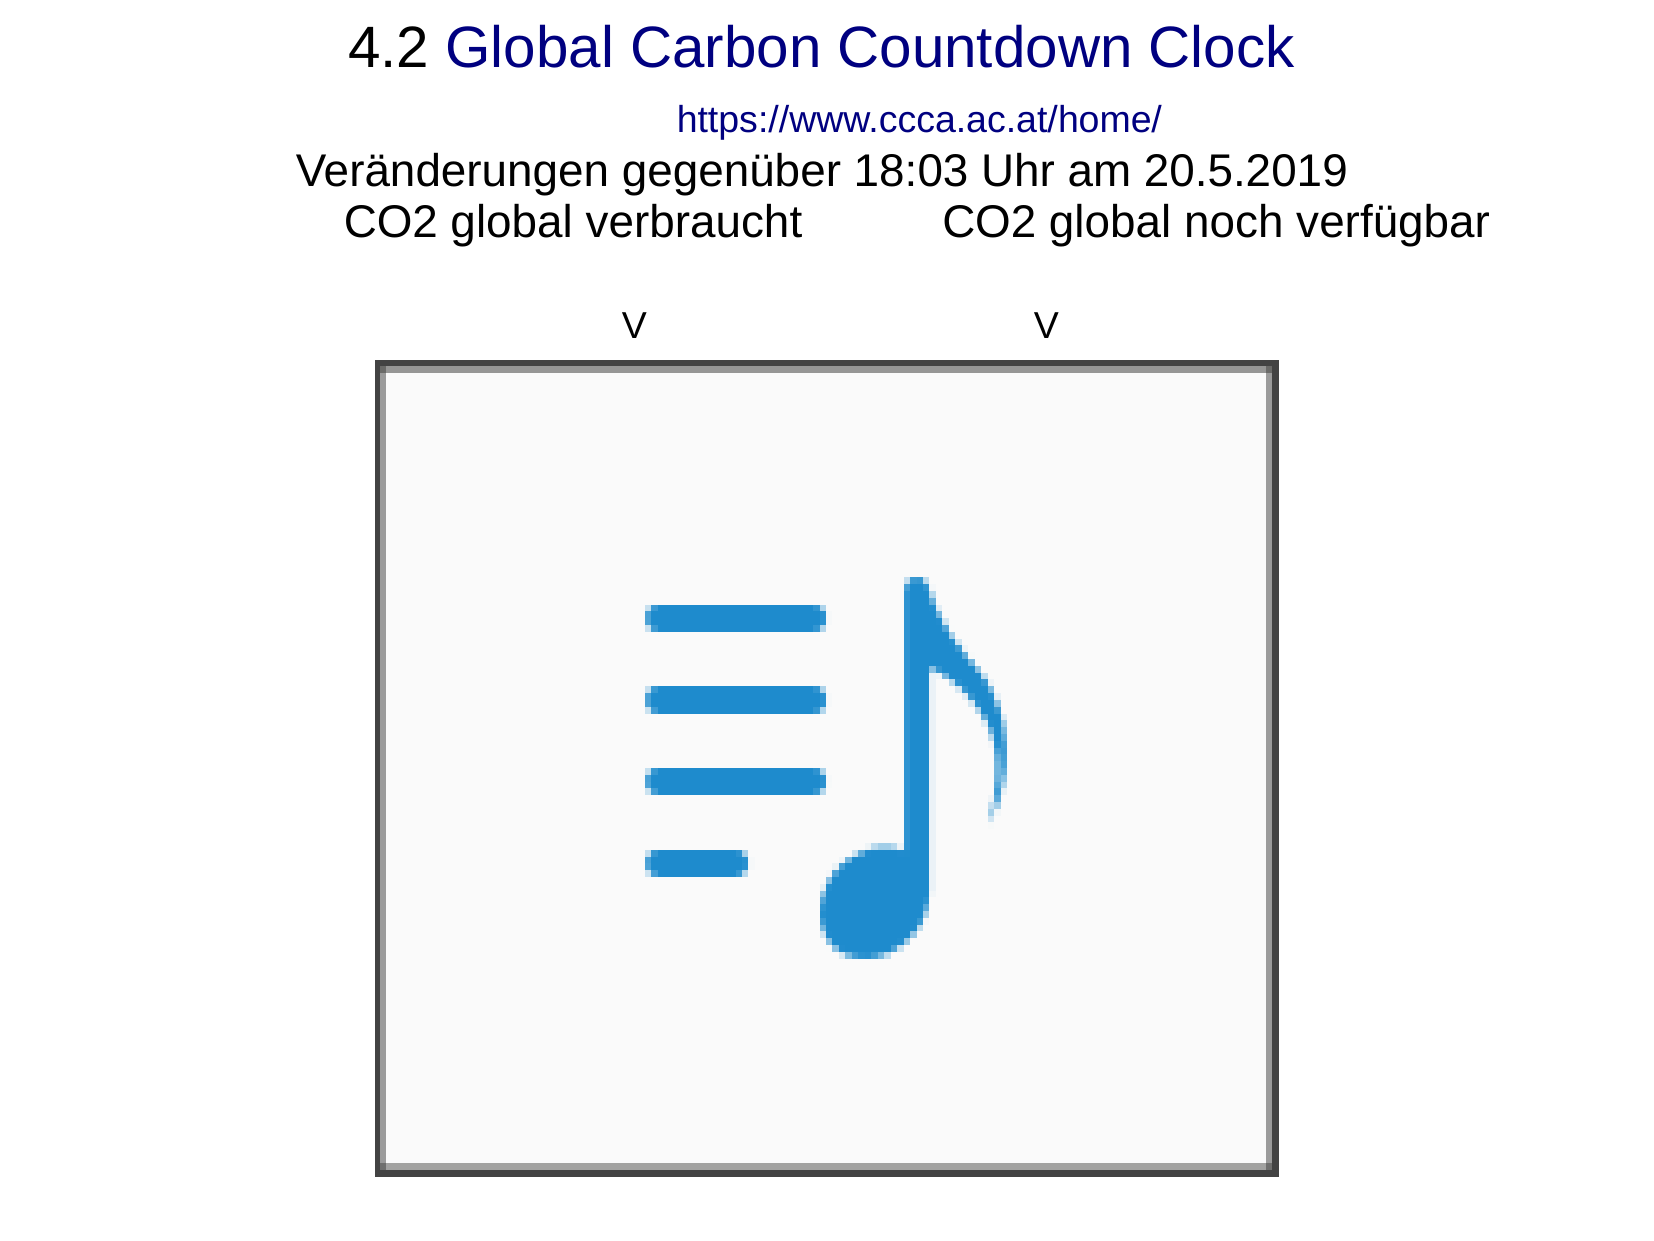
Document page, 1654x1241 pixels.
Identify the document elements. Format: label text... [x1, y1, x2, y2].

title 4.2 Global Carbon Countdown Clock https://www.ccca.ac.at/home/ Veränderungen gegenüber 18:03 Uhr am 20.5.2019 CO2 global verbraucht CO2 global noch verfügbar V V [78, 15, 1567, 360]
text_box [373, 359, 1280, 1178]
